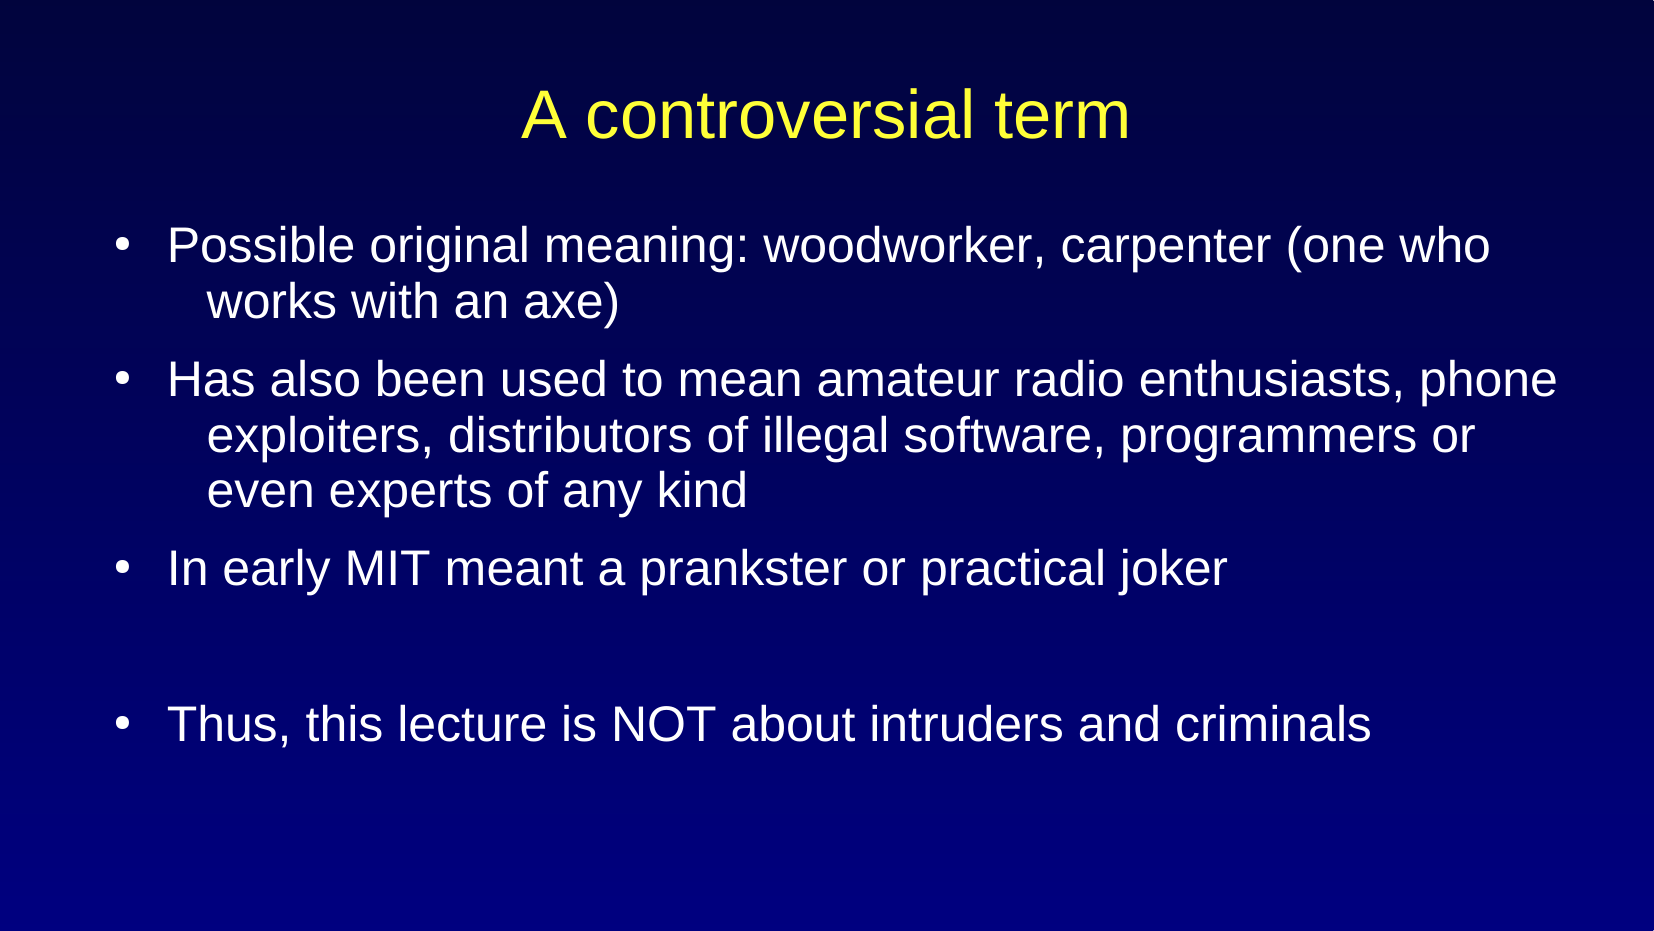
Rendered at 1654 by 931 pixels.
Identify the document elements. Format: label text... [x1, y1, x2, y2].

list Possible original meaning: woodworker, carpenter (one who works with an axe) Has also been used to mean amateur radio enthusiasts, phone exploiters, distributors of illegal software, programmers or even experts of any kind In early MIT meant a prankster or practical joker Thus, this lecture is NOT about intruders and criminals [82, 217, 1571, 758]
title A controversial term [82, 37, 1571, 193]
